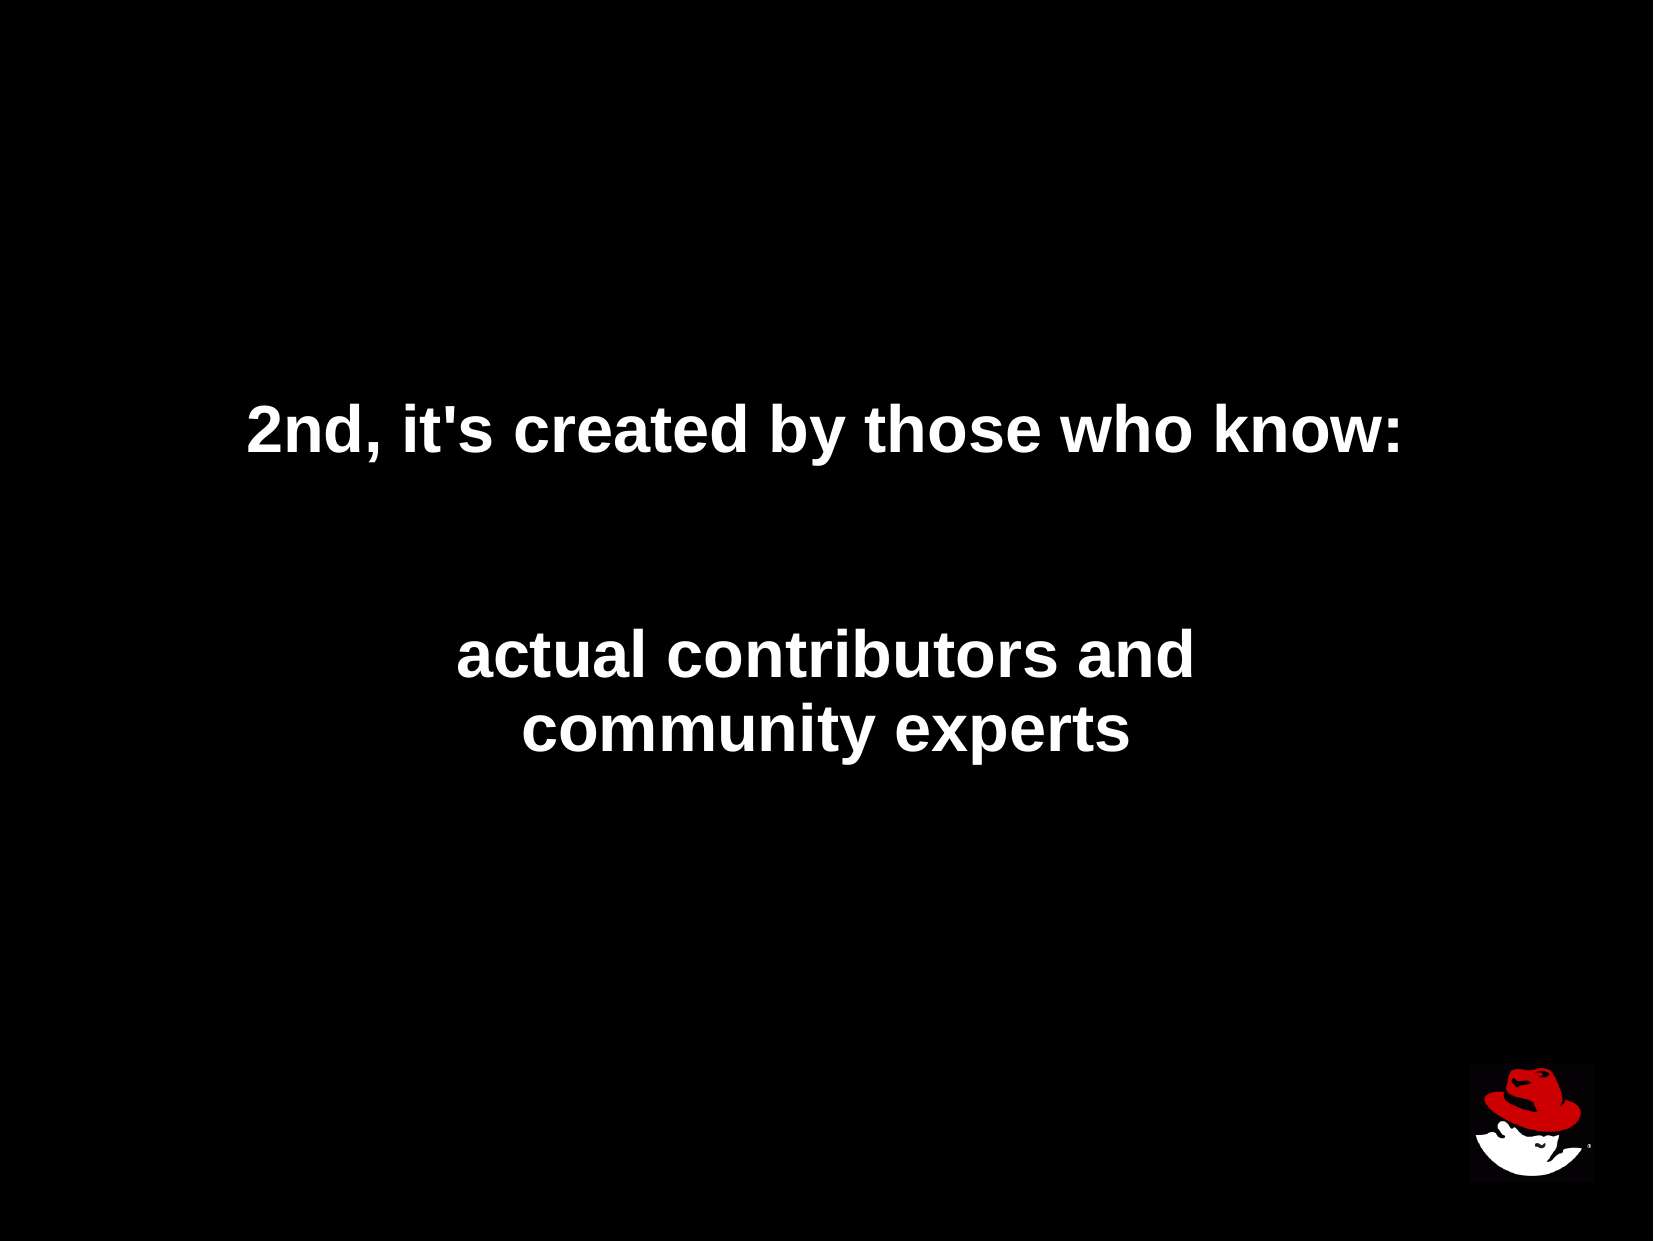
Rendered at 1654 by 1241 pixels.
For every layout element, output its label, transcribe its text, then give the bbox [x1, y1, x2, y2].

picture [1470, 1063, 1594, 1182]
subtitle 2nd, it's created by those who know: actual contributors and community experts [82, 49, 1571, 1109]
